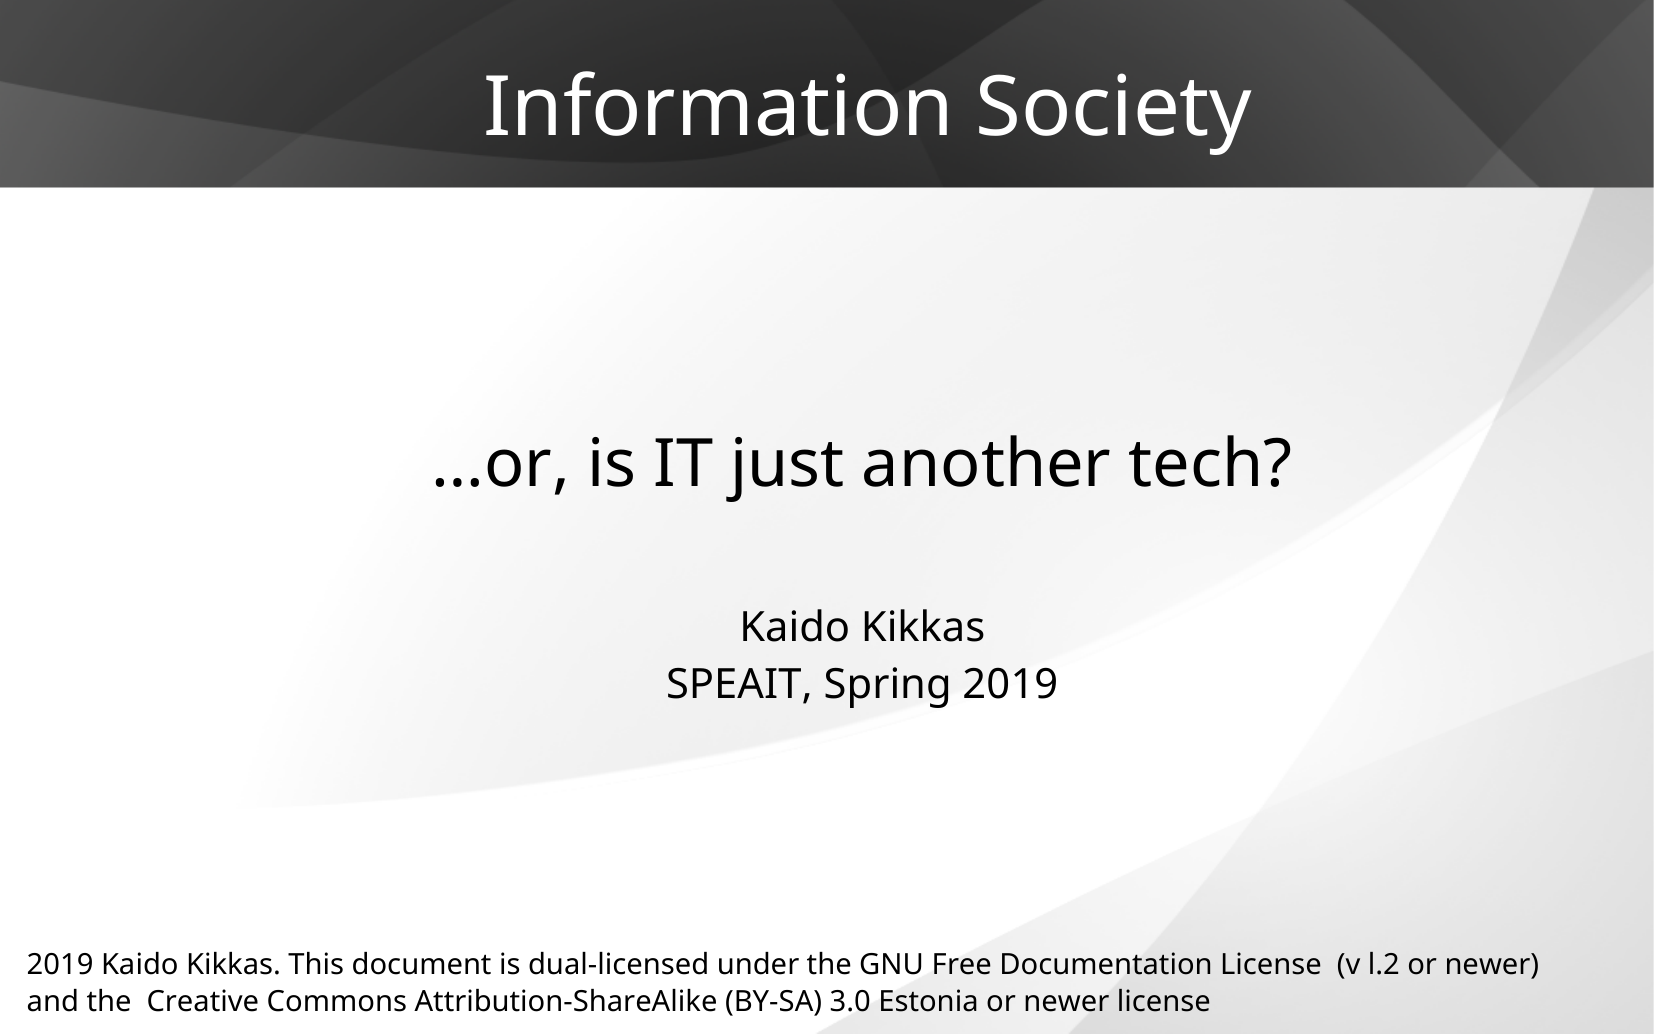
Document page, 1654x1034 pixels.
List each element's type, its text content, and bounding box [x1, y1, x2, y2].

title Information Society [124, 0, 1613, 208]
text_box 2019 Kaido Kikkas. This document is dual-licensed under the GNU Free Documentation License (v l.2 or newer) and the Creative Commons Attribution-ShareAlike (BY-SA) 3.0 Estonia or newer license [11, 937, 1613, 1028]
picture [0, 0, 1654, 1034]
subtitle …or, is IT just another tech? Kaido Kikkas SPEAIT, Spring 2019 [187, 225, 1538, 901]
